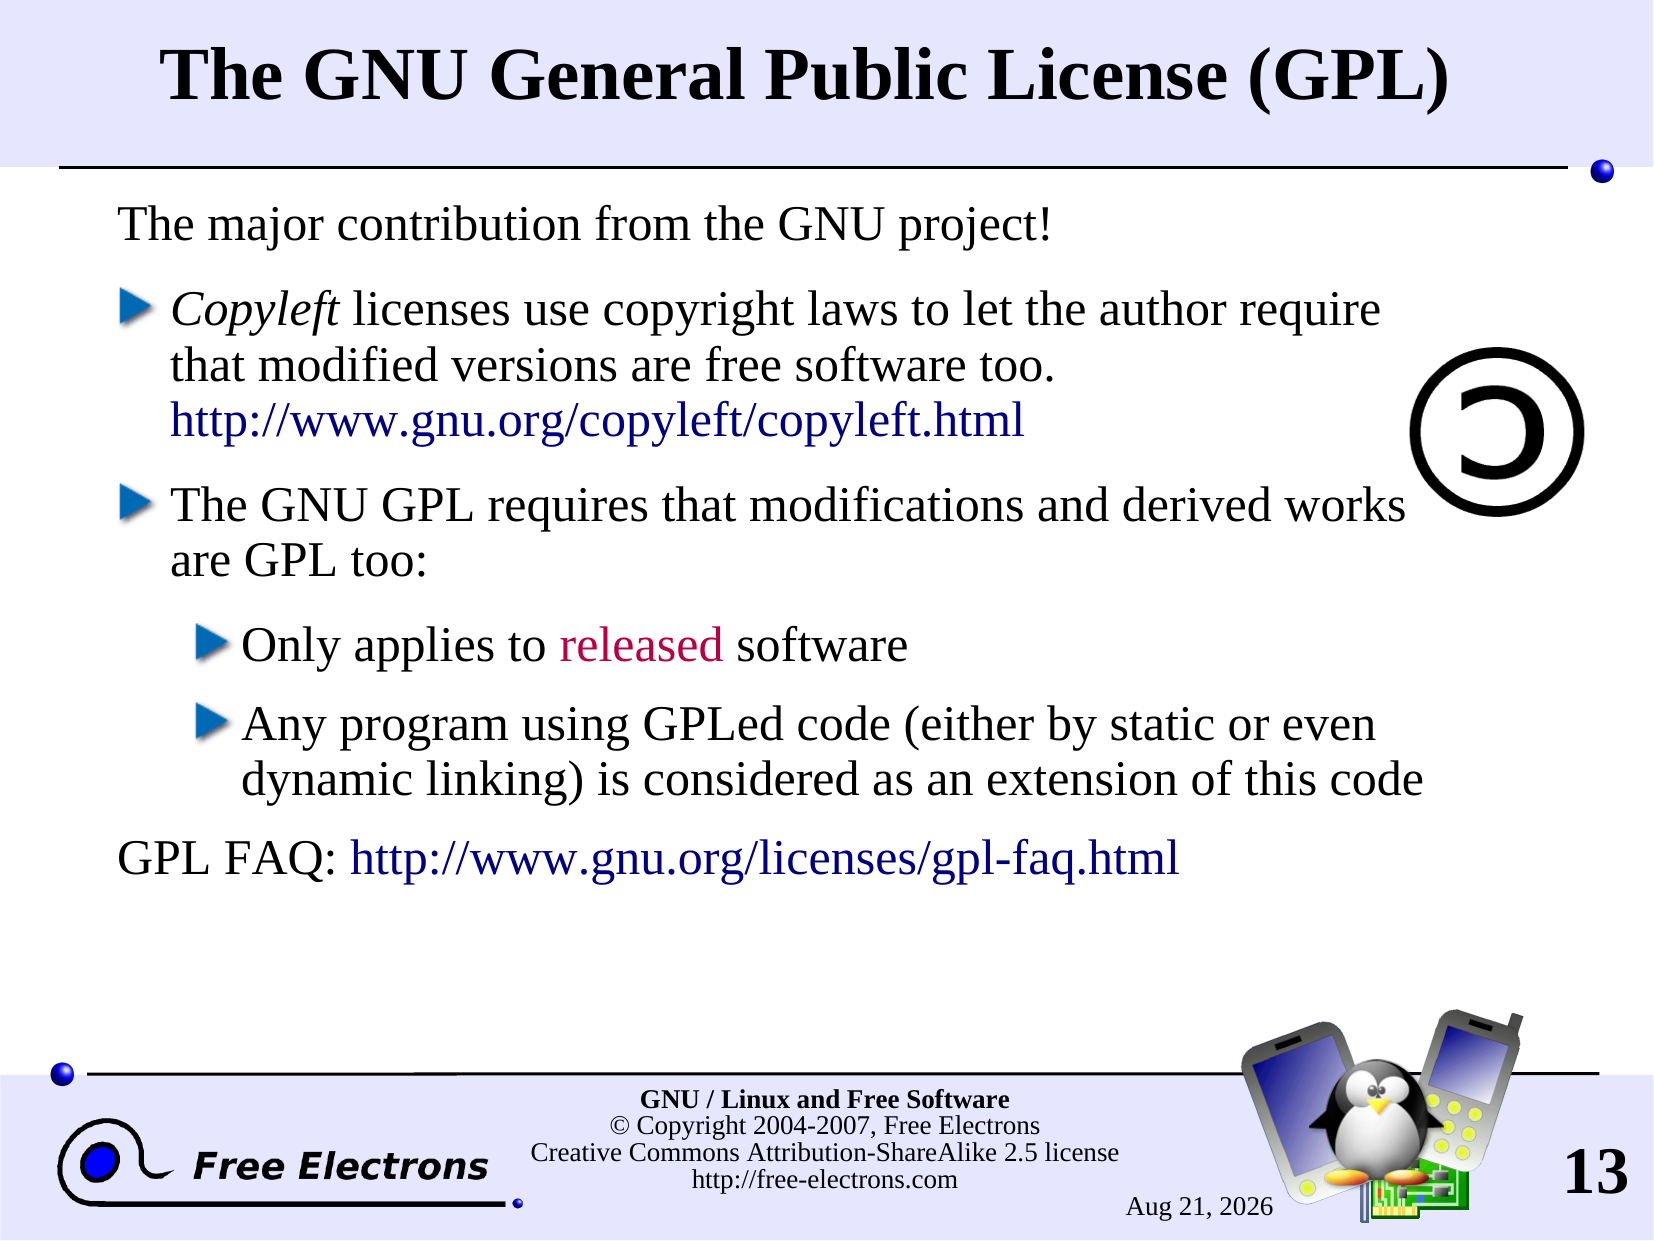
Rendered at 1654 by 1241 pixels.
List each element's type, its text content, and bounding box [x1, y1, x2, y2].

picture [50, 1107, 527, 1216]
picture [1398, 341, 1596, 525]
picture [1226, 990, 1538, 1241]
list The major contribution from the GNU project! Copyleft licenses use copyright laws to let the author require that modified versions are free software too. http://www.gnu.org/copyleft/copyleft.html The GNU GPL requires that modifications and derived works are GPL too: Only applies to released software Any program using GPLed code (either by static or even dynamic linking) is considered as an extension of this code GPL FAQ: http://www.gnu.org/licenses/gpl-faq.html [99, 196, 1465, 1054]
title The GNU General Public License (GPL) [60, 12, 1551, 138]
